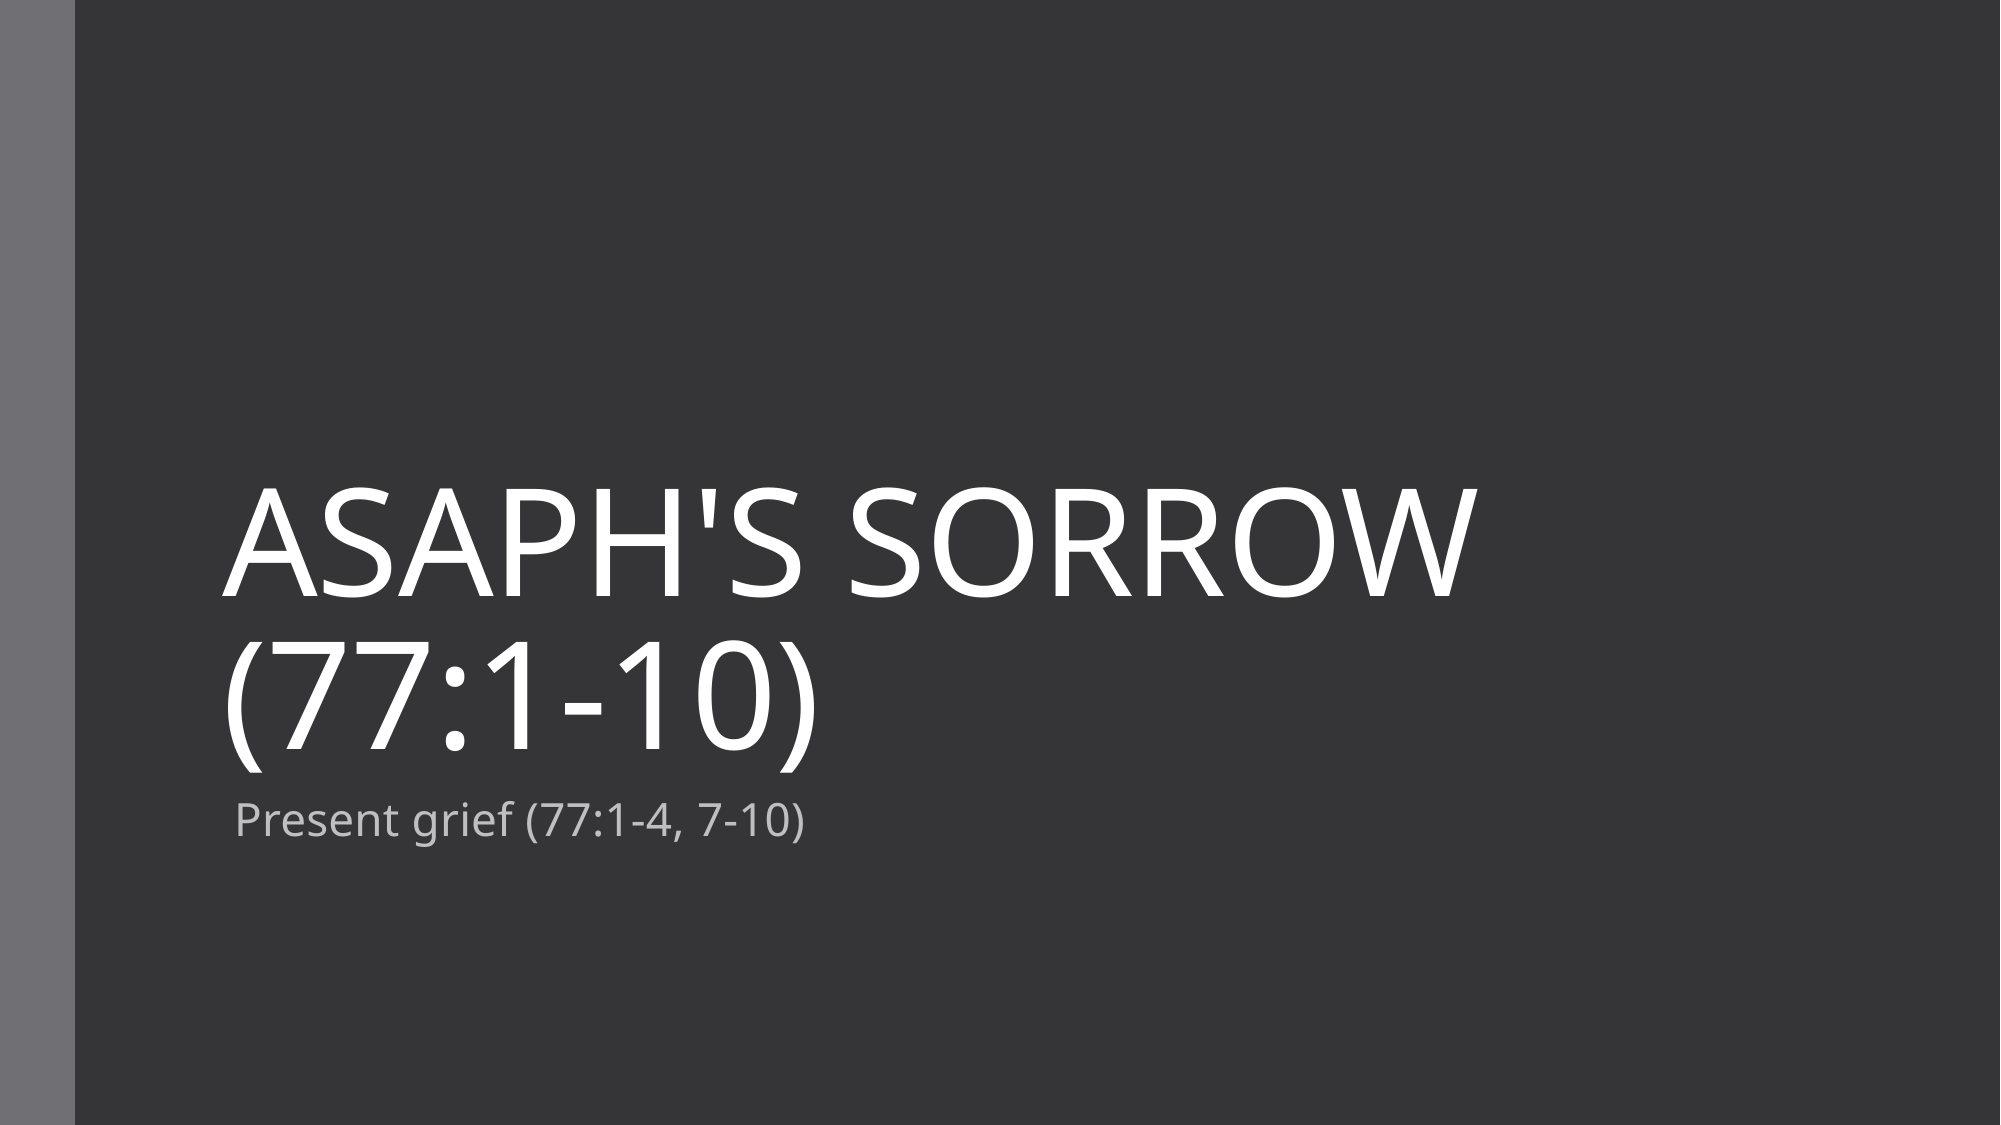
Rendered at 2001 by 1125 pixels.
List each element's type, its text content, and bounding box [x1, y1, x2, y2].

title ASAPH'S SORROW (77:1-10) [206, 124, 1752, 787]
subtitle Present grief (77:1-4, 7-10) [206, 787, 1752, 1066]
